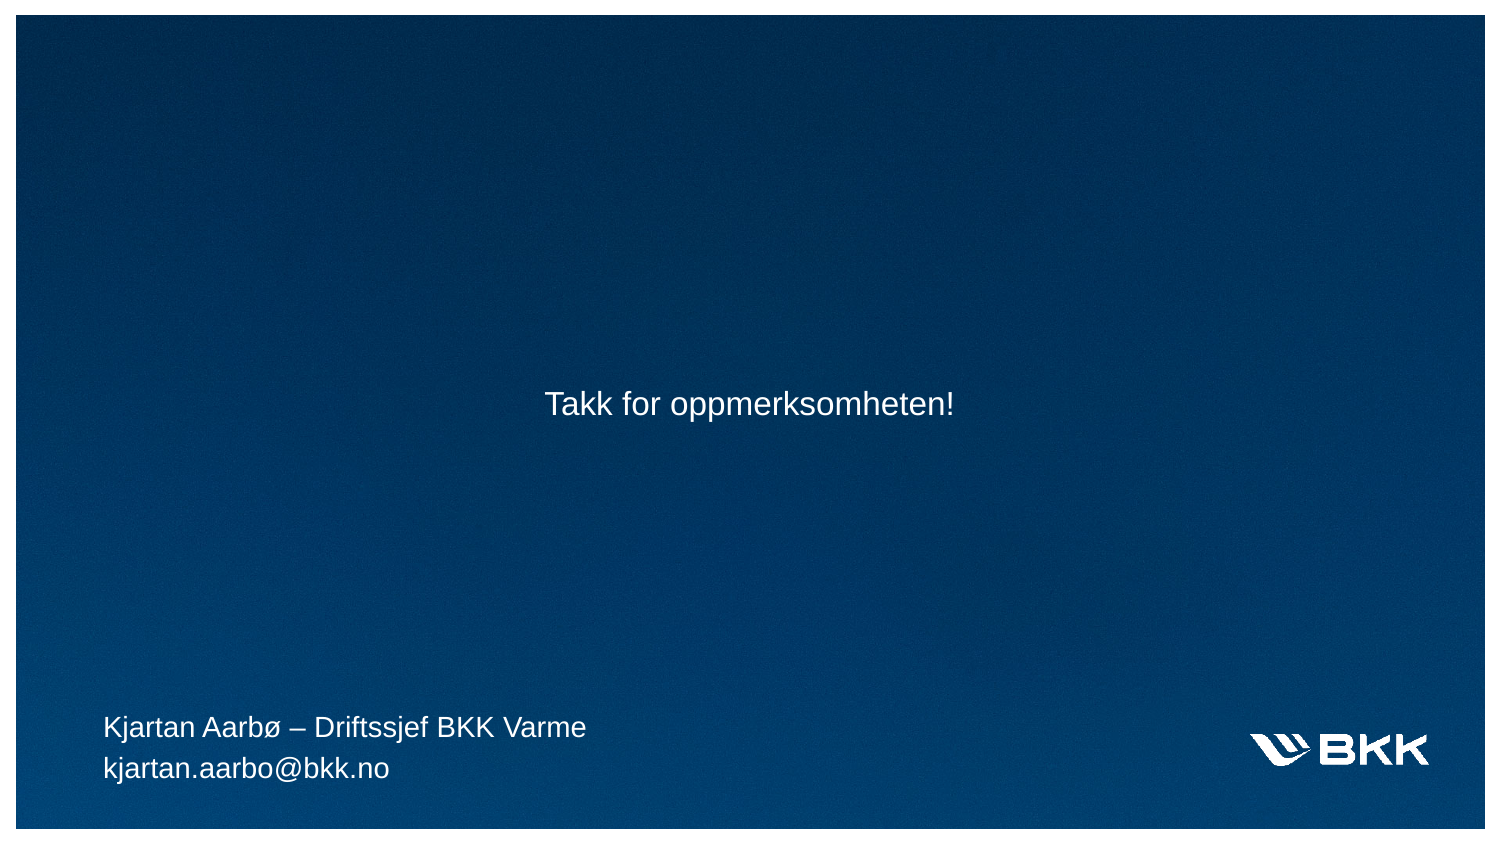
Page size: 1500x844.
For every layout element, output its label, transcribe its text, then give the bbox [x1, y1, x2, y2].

text_box Takk for oppmerksomheten! [187, 374, 1313, 735]
picture [0, 0, 1500, 844]
text_box Kjartan Aarbø – Driftssjef BKK Varme kjartan.aarbo@bkk.no [88, 701, 1214, 800]
